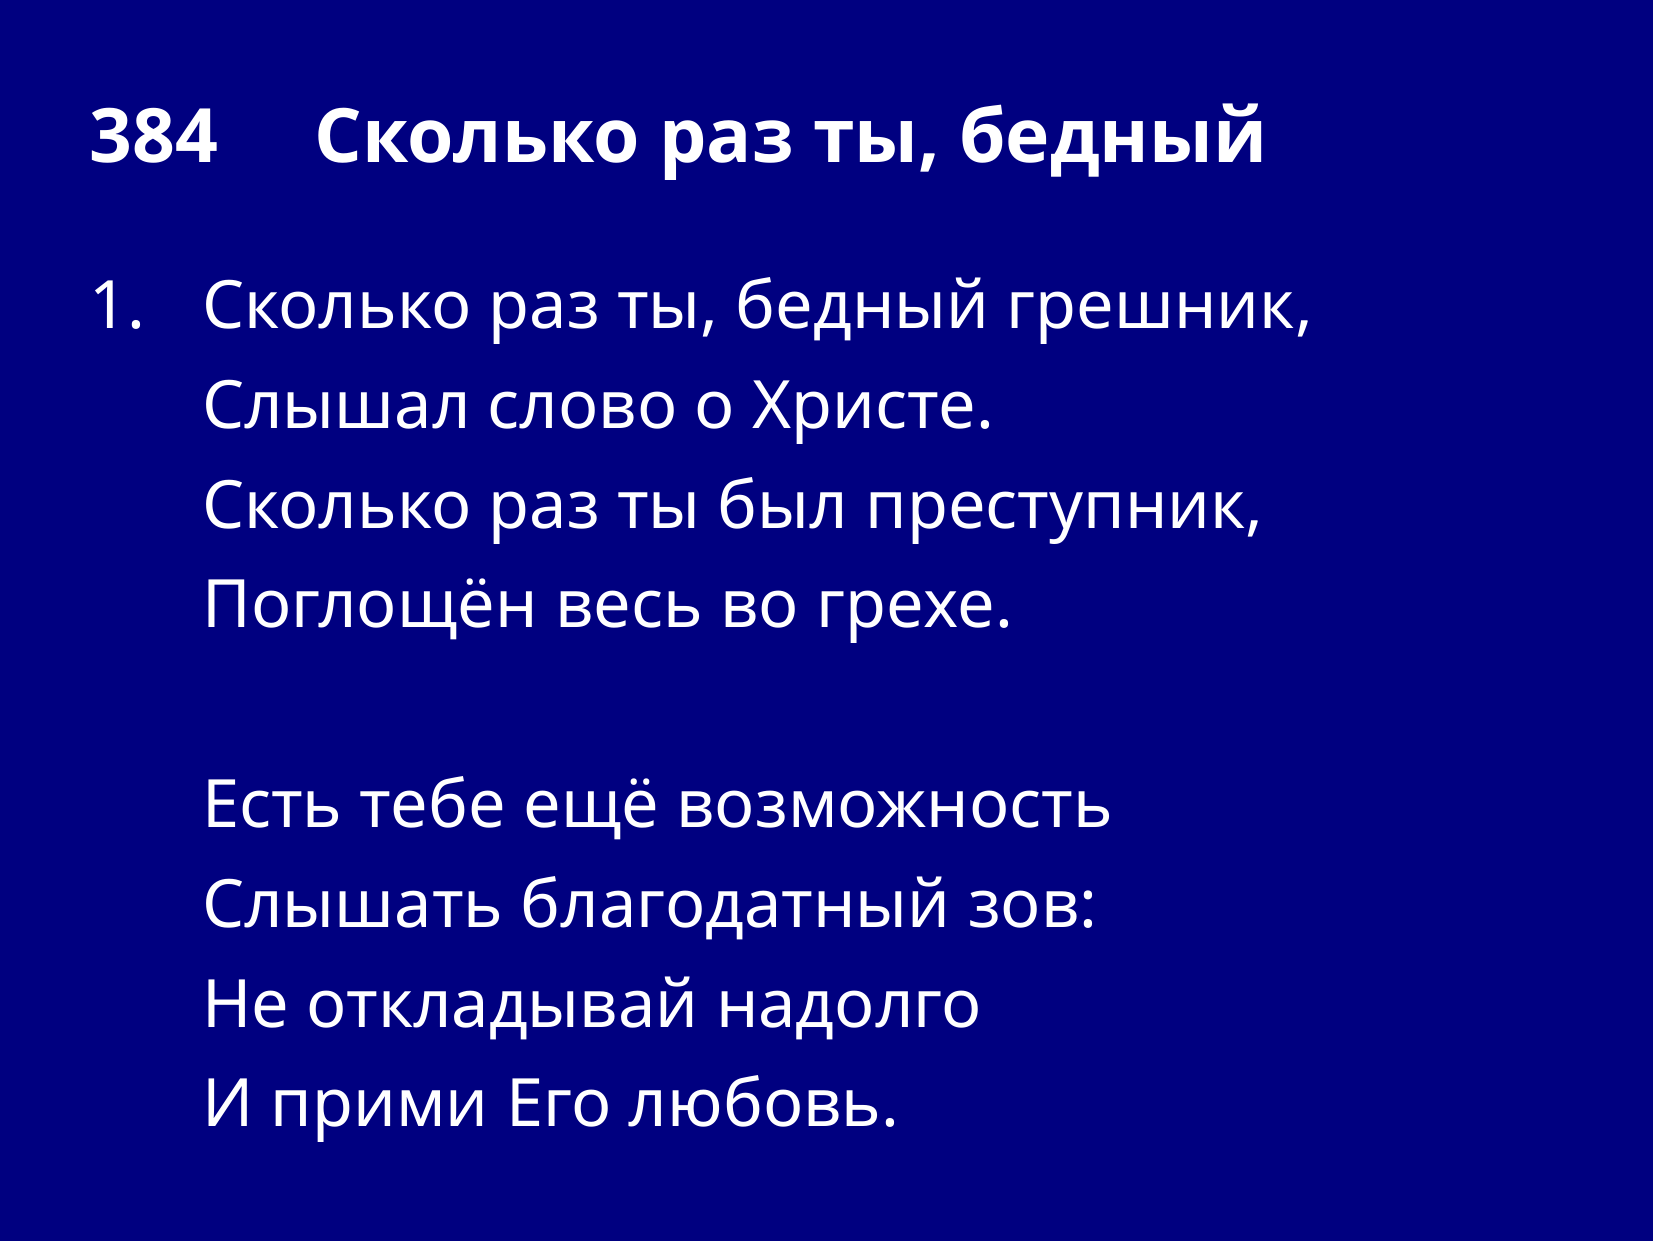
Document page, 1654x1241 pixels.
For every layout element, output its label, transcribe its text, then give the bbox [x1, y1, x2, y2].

text_box 1. Сколько раз ты, бедный грешник, Слышал слово о Христе. Сколько раз ты был преступник, Поглощён весь во грехе. Есть тебе ещё возможность Слышать благодатный зов: Не откладывай надолго И прими Его любовь. [75, 188, 1576, 1163]
text_box 384 Сколько раз ты, бедный [75, 75, 1576, 188]
